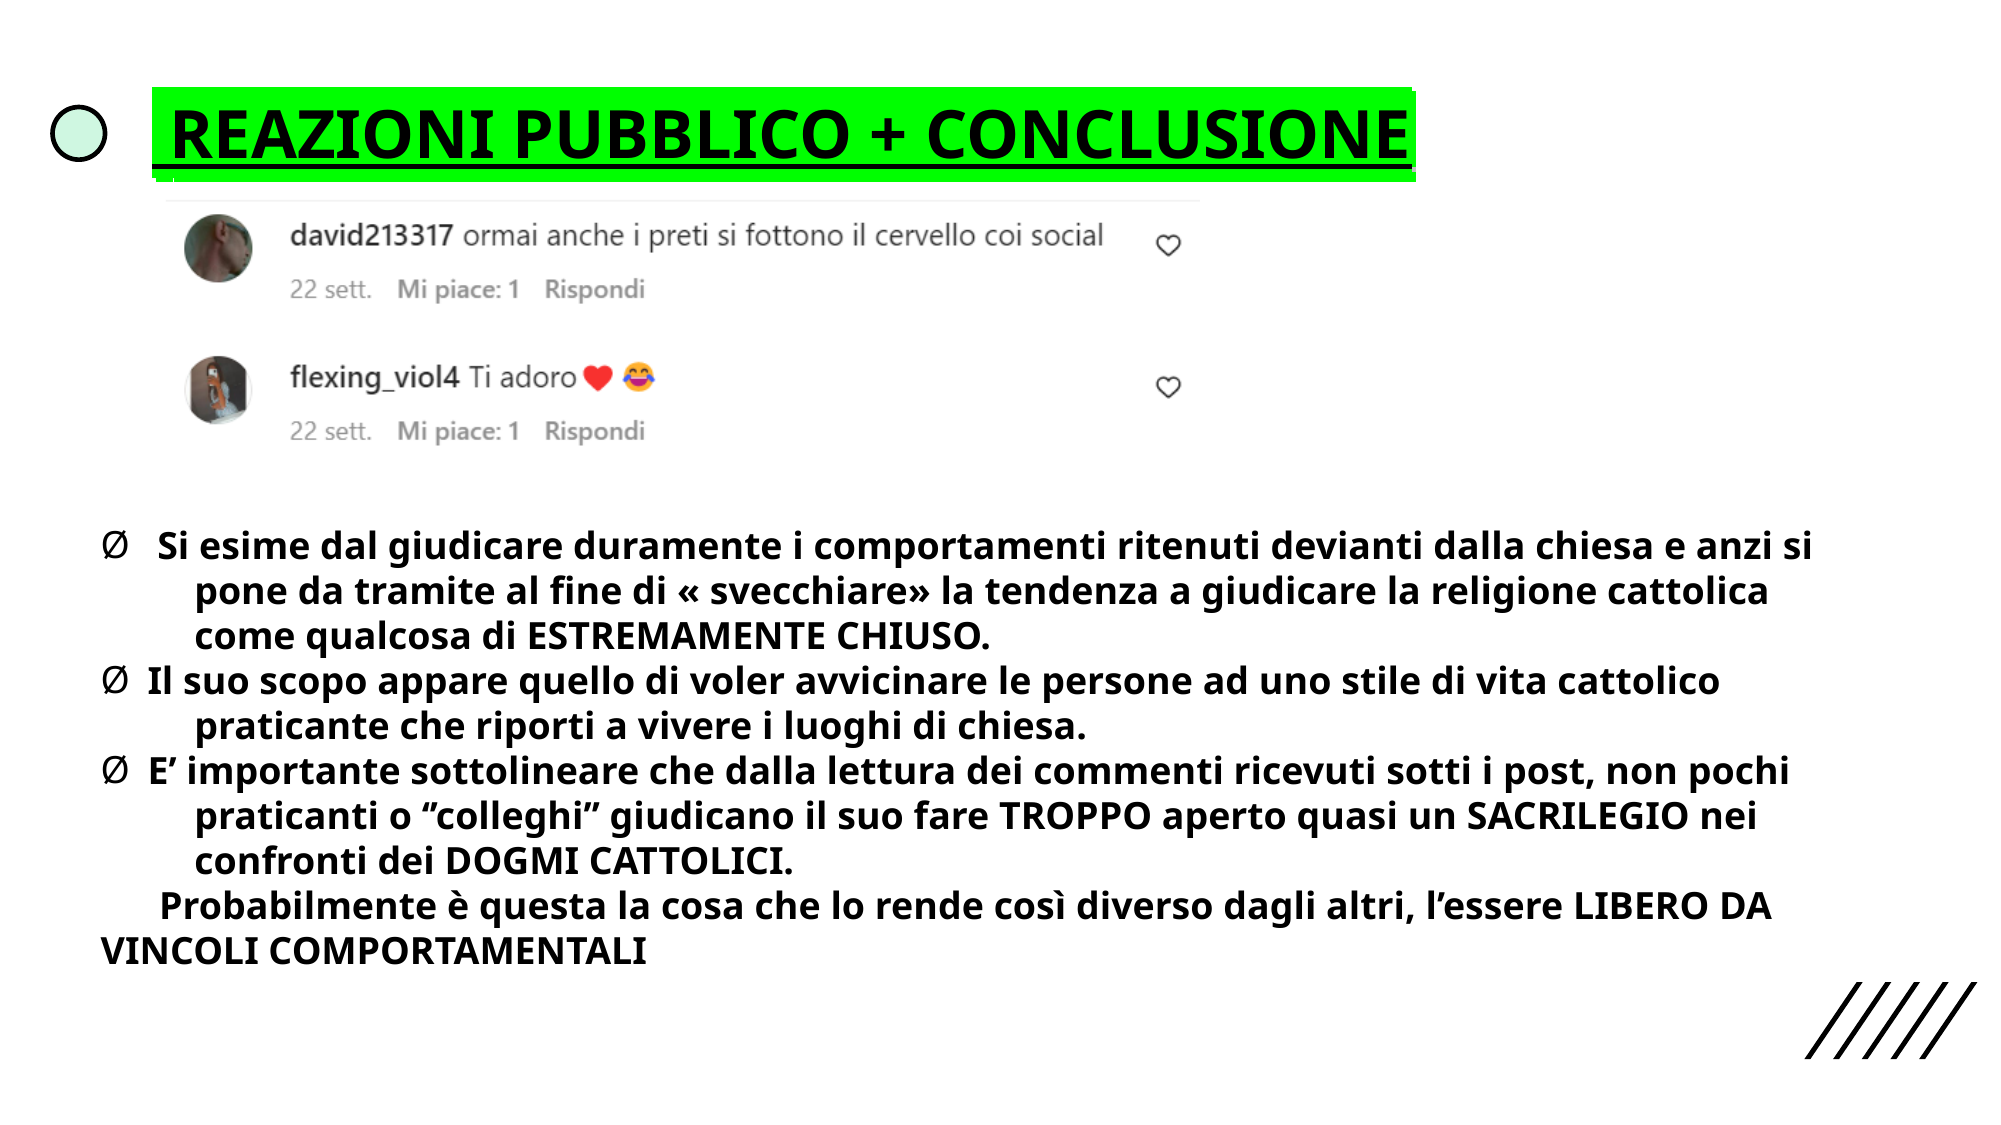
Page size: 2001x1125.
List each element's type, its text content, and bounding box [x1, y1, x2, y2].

title REAZIONI PUBBLICO + CONCLUSIONE [137, 28, 1863, 246]
picture [165, 190, 1201, 482]
text_box Si esime dal giudicare duramente i comportamenti ritenuti devianti dalla chiesa e anzi si pone da tramite al fine di « svecchiare» la tendenza a giudicare la religione cattolica come qualcosa di ESTREMAMENTE CHIUSO. Il suo scopo appare quello di voler avvicinare le persone ad uno stile di vita cattolico praticante che riporti a vivere i luoghi di chiesa. E’ importante sottolineare che dalla lettura dei commenti ricevuti sotti i post, non pochi praticanti o ‘’colleghi’’ giudicano il suo fare TROPPO aperto quasi un SACRILEGIO nei confronti dei DOGMI CATTOLICI. Probabilmente è questa la cosa che lo rende così diverso dagli altri, l’essere LIBERO DA VINCOLI COMPORTAMENTALI [85, 514, 1863, 1030]
